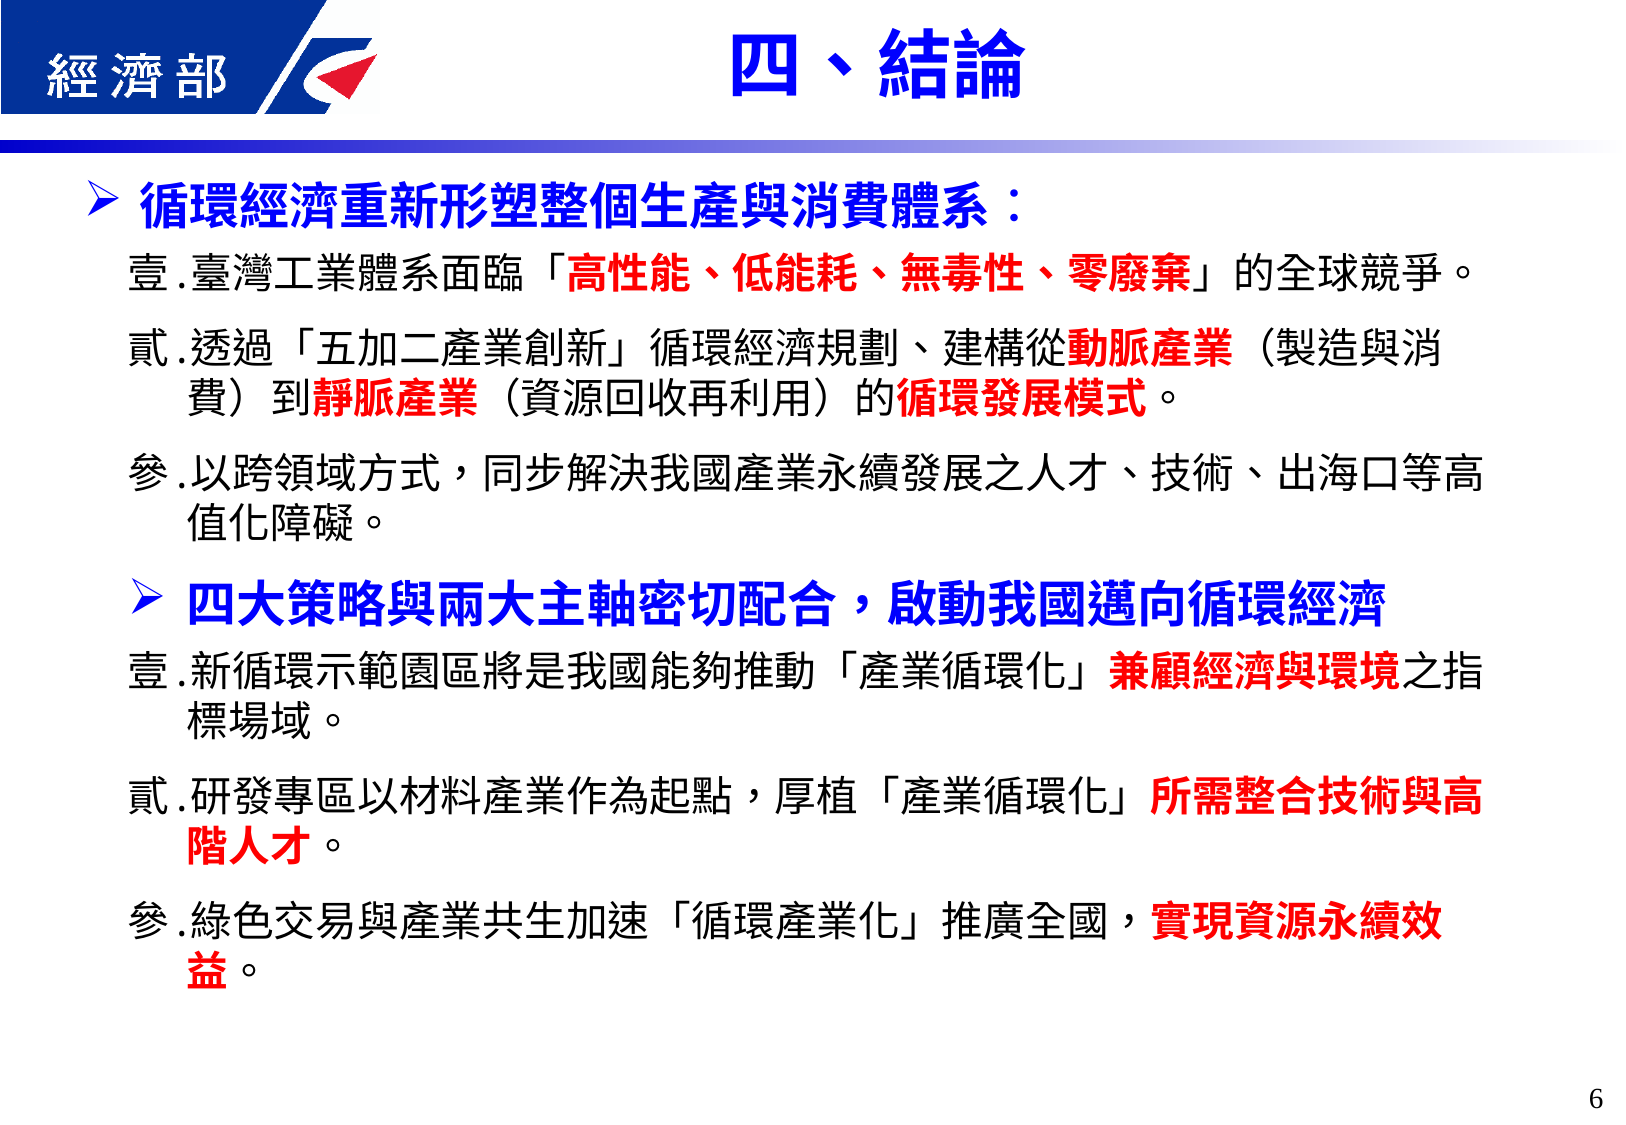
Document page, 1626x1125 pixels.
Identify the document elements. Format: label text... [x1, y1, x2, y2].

text_box 四、結論 [133, 20, 1605, 117]
slide_number <編號> [1516, 1071, 1619, 1118]
text_box 循環經濟重新形塑整個生產與消費體系： 臺灣工業體系面臨「高性能、低能耗、無毒性、零廢棄」的全球競爭。 透過「五加二產業創新」循環經濟規劃、建構從動脈產業（製造與消費）到靜脈產業（資源回收再利用）的循環發展模式。 以跨領域方式，同步解決我國產業永續發展之人才、技術、出海口等高值化障礙。 四大策略與兩大主軸密切配合，啟動我國邁向循環經濟 新循環示範園區將是我國能夠推動「產業循環化」兼顧經濟與環境之指標場域。 研發專區以材料產業作為起點，厚植「產業循環化」所需整合技術與高階人才。 綠色交易與產業共生加速「循環產業化」推廣全國，實現資源永續效益。 [68, 167, 1516, 1125]
picture [0, 0, 380, 114]
